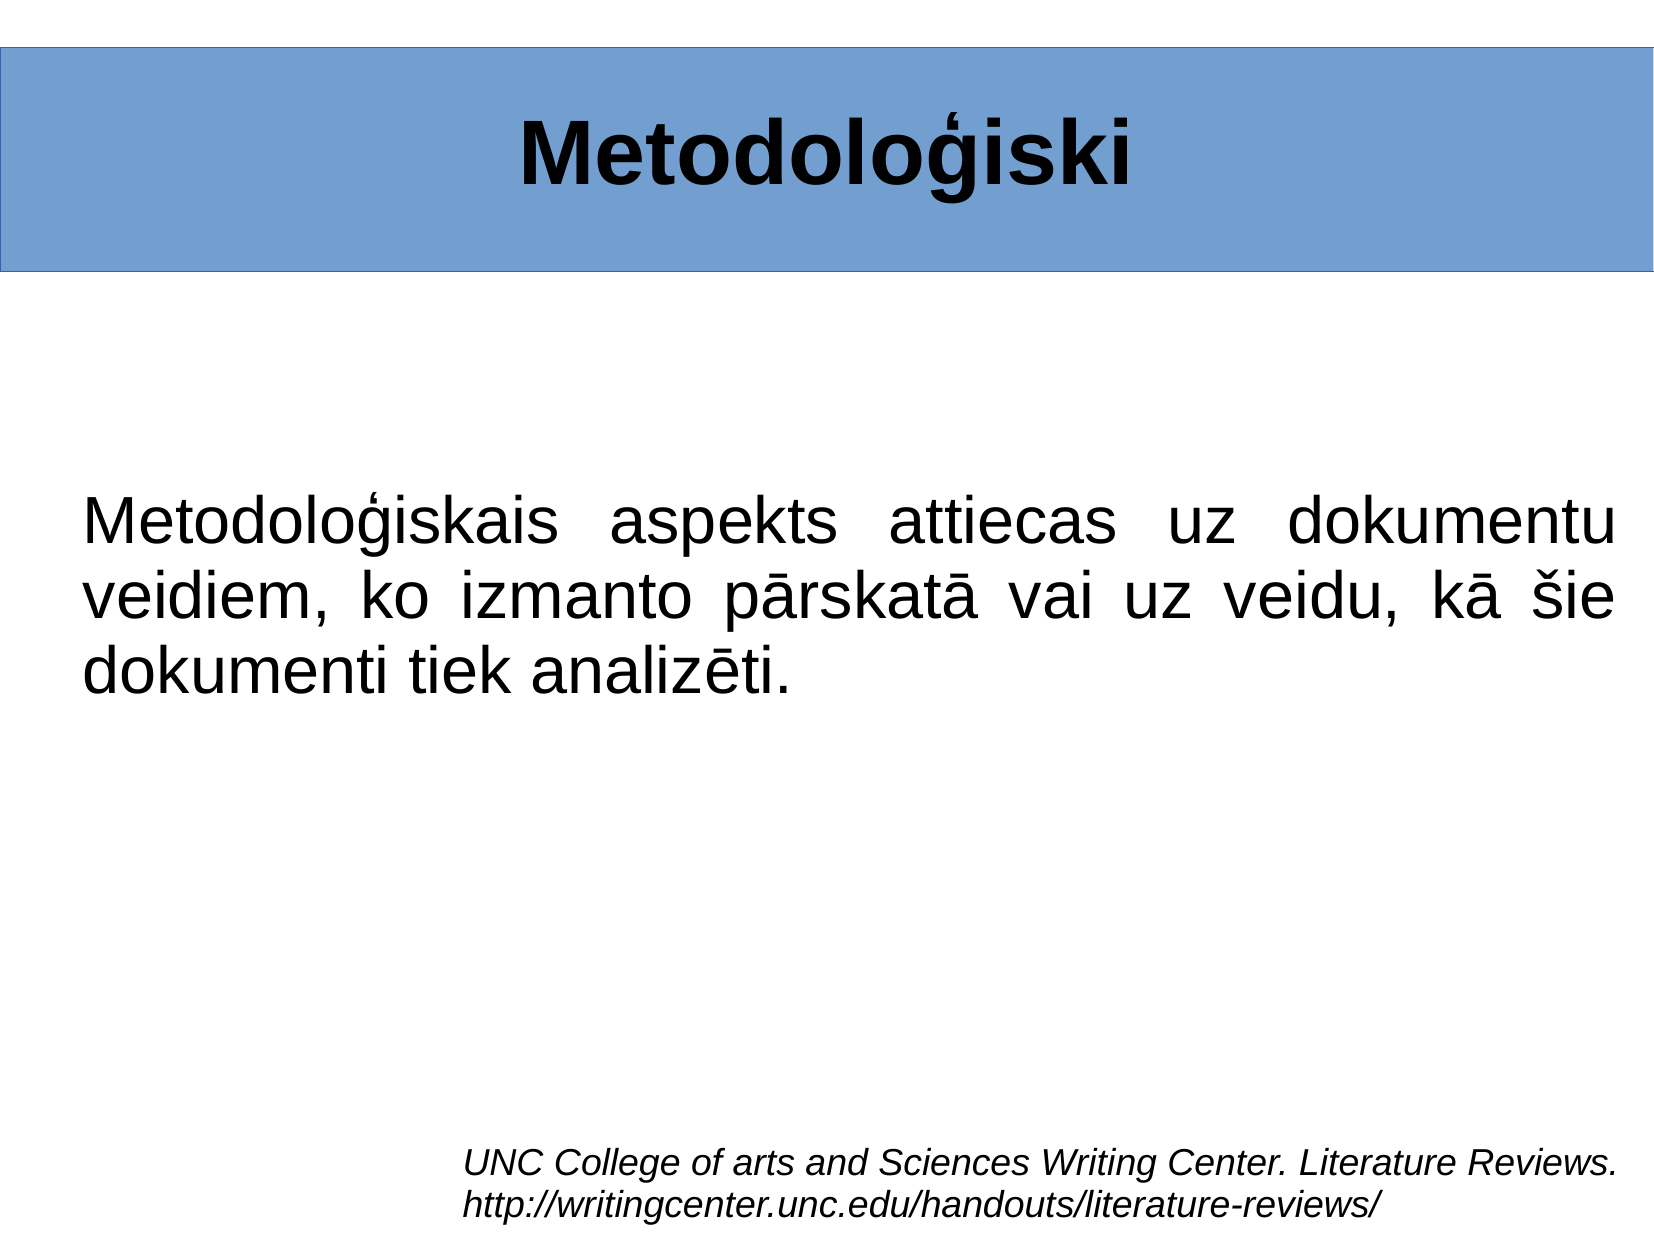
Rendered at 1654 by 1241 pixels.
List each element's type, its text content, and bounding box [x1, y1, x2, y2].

text_box [0, 47, 1654, 272]
list Metodoloģiskais aspekts attiecas uz dokumentu veidiem, ko izmanto pārskatā vai uz veidu, kā šie dokumenti tiek analizēti. [82, 378, 1619, 1099]
title Metodoloģiski [82, 49, 1571, 257]
text_box UNC College of arts and Sciences Writing Center. Literature Reviews. http://writingcenter.unc.edu/handouts/literature-reviews/ [447, 1133, 1646, 1233]
